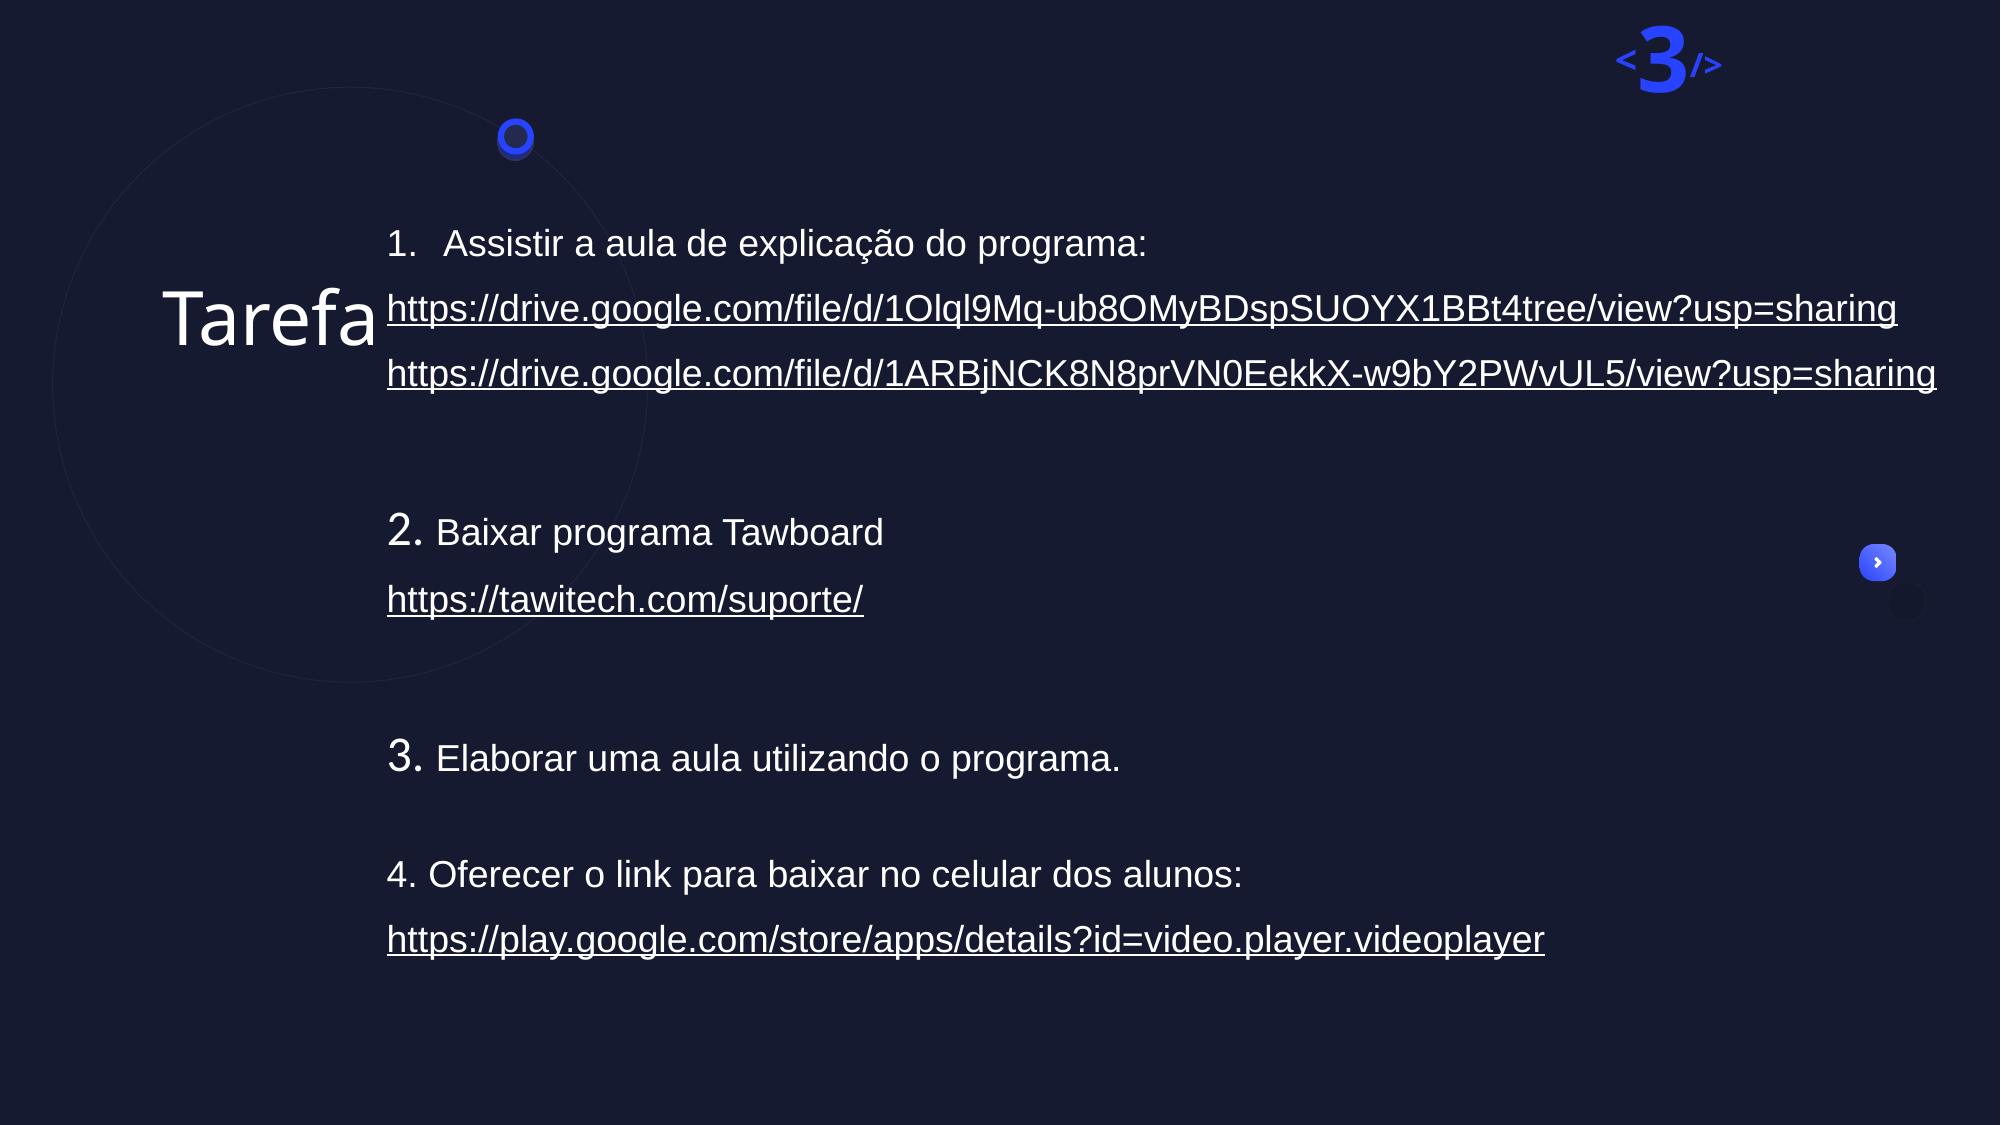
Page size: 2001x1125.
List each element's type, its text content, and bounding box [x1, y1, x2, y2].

text_box Tarefa [147, 263, 371, 368]
text_box [52, 87, 590, 683]
text_box Tarefa [347, 325, 366, 340]
text_box Assistir a aula de explicação do programa: https://drive.google.com/file/d/1Olql9Mq-ub8OMyBDspSUOYX1BBt4tree/view?usp=sharing https://drive.google.com/file/d/1ARBjNCK8N8prVN0EekkX-w9bY2PWvUL5/view?usp=sharing 2. Baixar programa Tawboard https://tawitech.com/suporte/ 3. Elaborar uma aula utilizando o programa. 4. Oferecer o link para baixar no celular dos alunos: https://play.google.com/store/apps/details?id=video.player.videoplayer [371, 208, 2000, 973]
